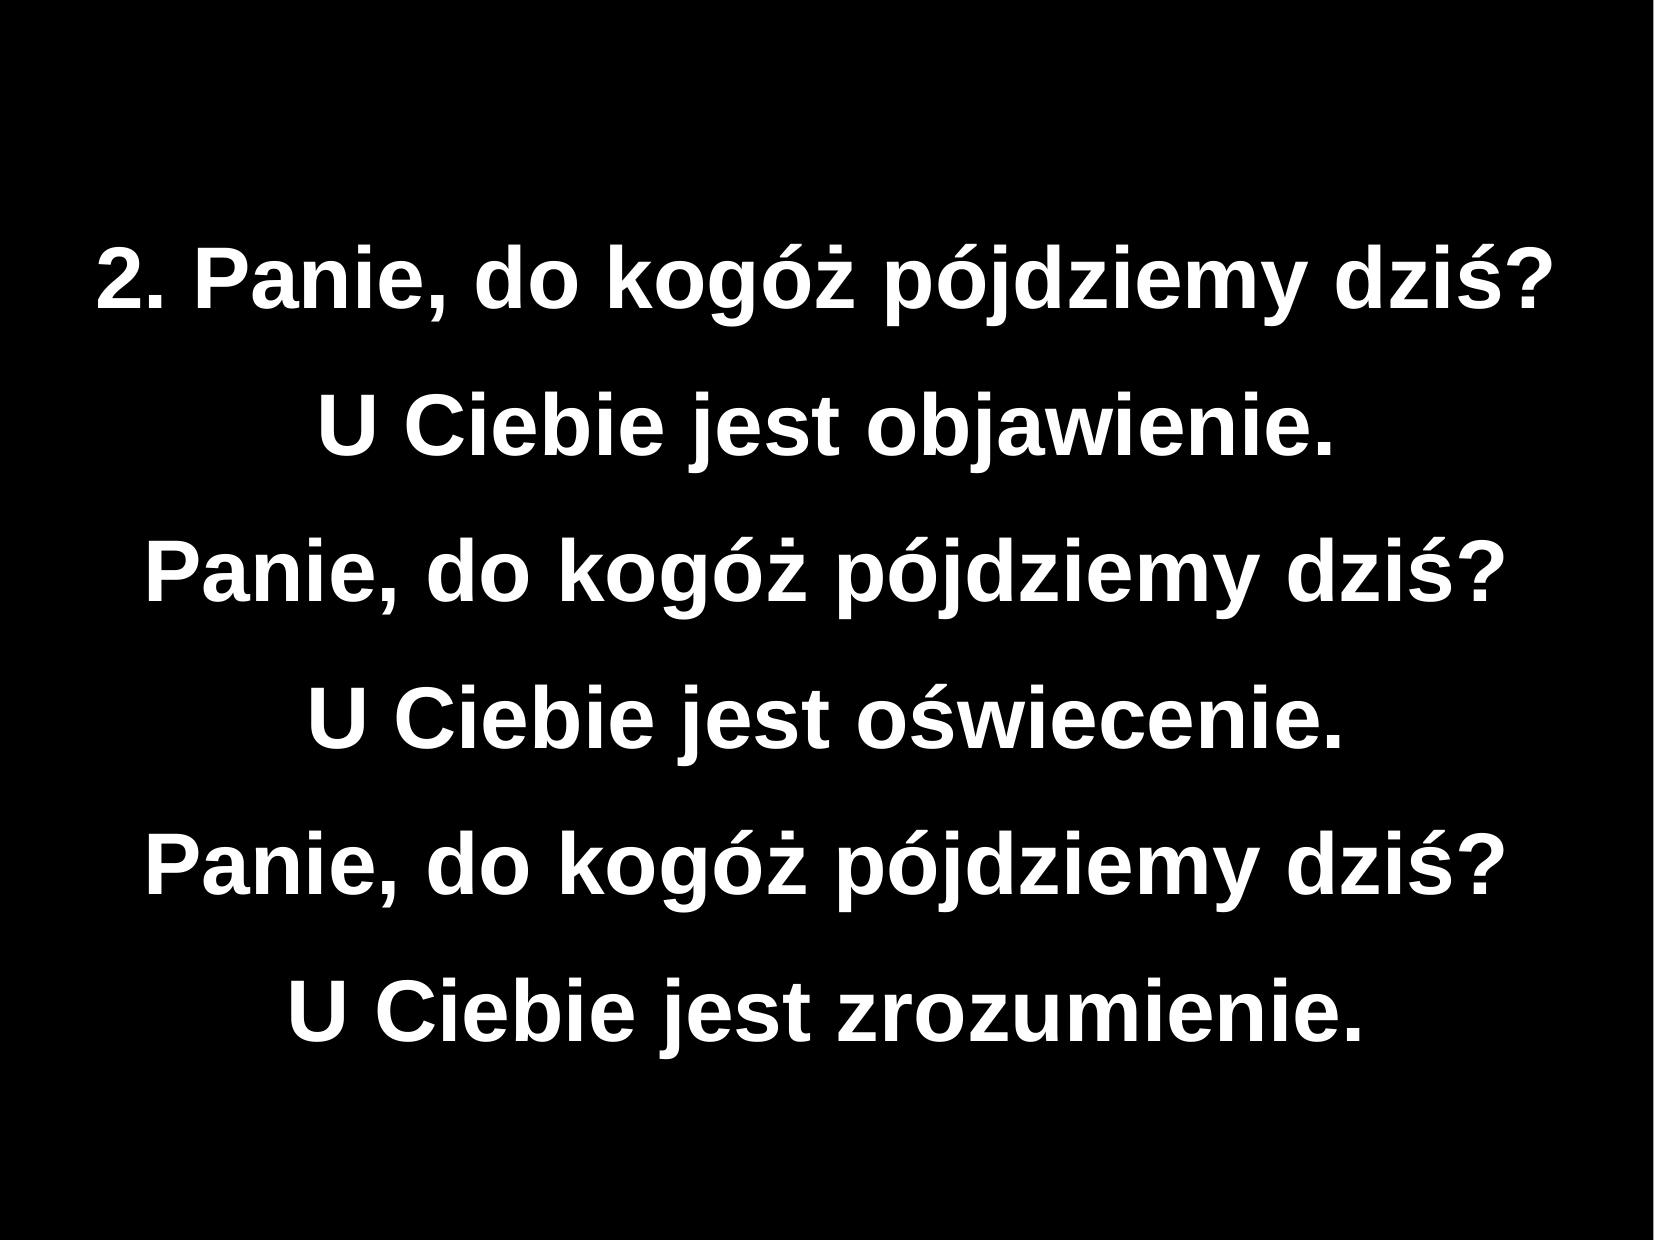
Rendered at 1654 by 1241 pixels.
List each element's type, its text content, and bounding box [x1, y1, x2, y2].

subtitle 2. Panie, do kogóż pójdziemy dziś? U Ciebie jest objawienie. Panie, do kogóż pójdziemy dziś? U Ciebie jest oświecenie. Panie, do kogóż pójdziemy dziś? U Ciebie jest zrozumienie. [0, 0, 1654, 1241]
